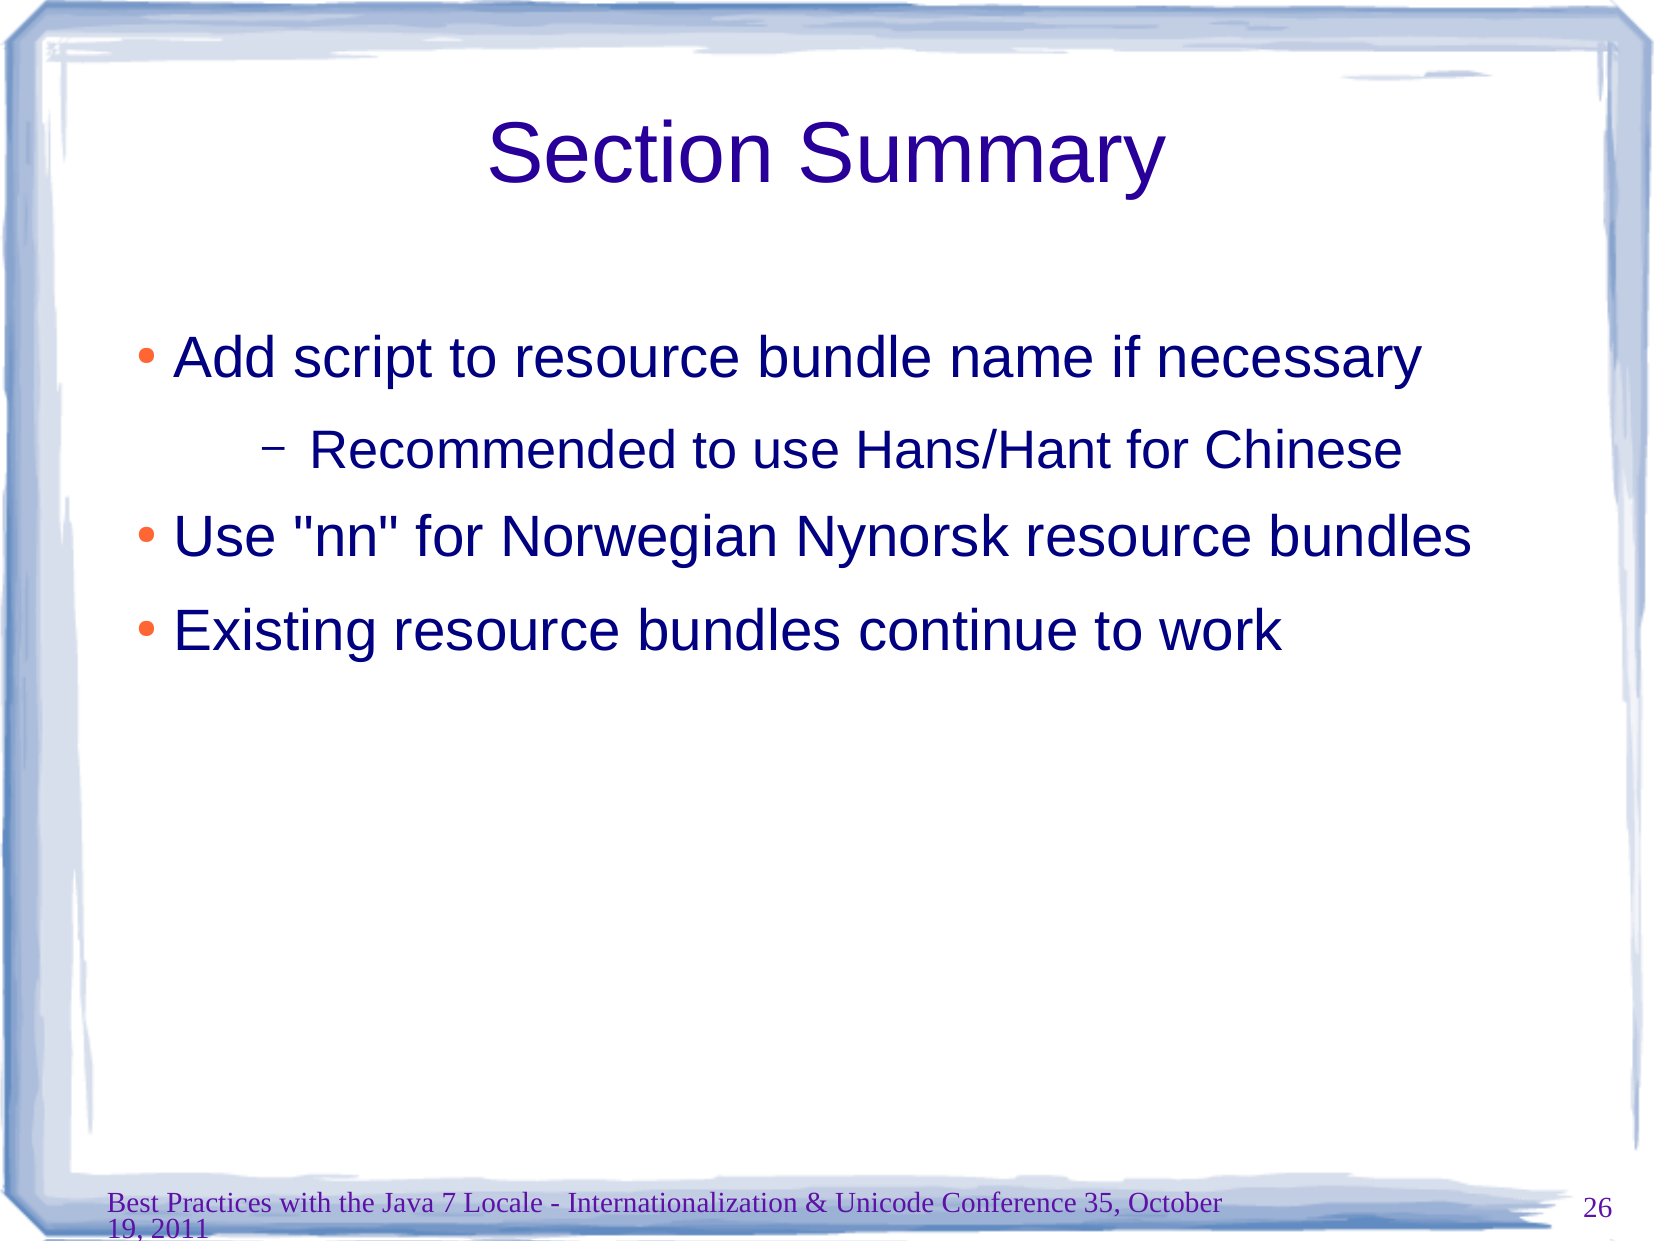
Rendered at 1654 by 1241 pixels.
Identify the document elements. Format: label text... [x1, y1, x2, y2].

title Section Summary [82, 49, 1571, 257]
picture [0, 0, 1654, 1241]
list Add script to resource bundle name if necessary Recommended to use Hans/Hant for Chinese Use "nn" for Norwegian Nynorsk resource bundles Existing resource bundles continue to work [118, 324, 1571, 788]
